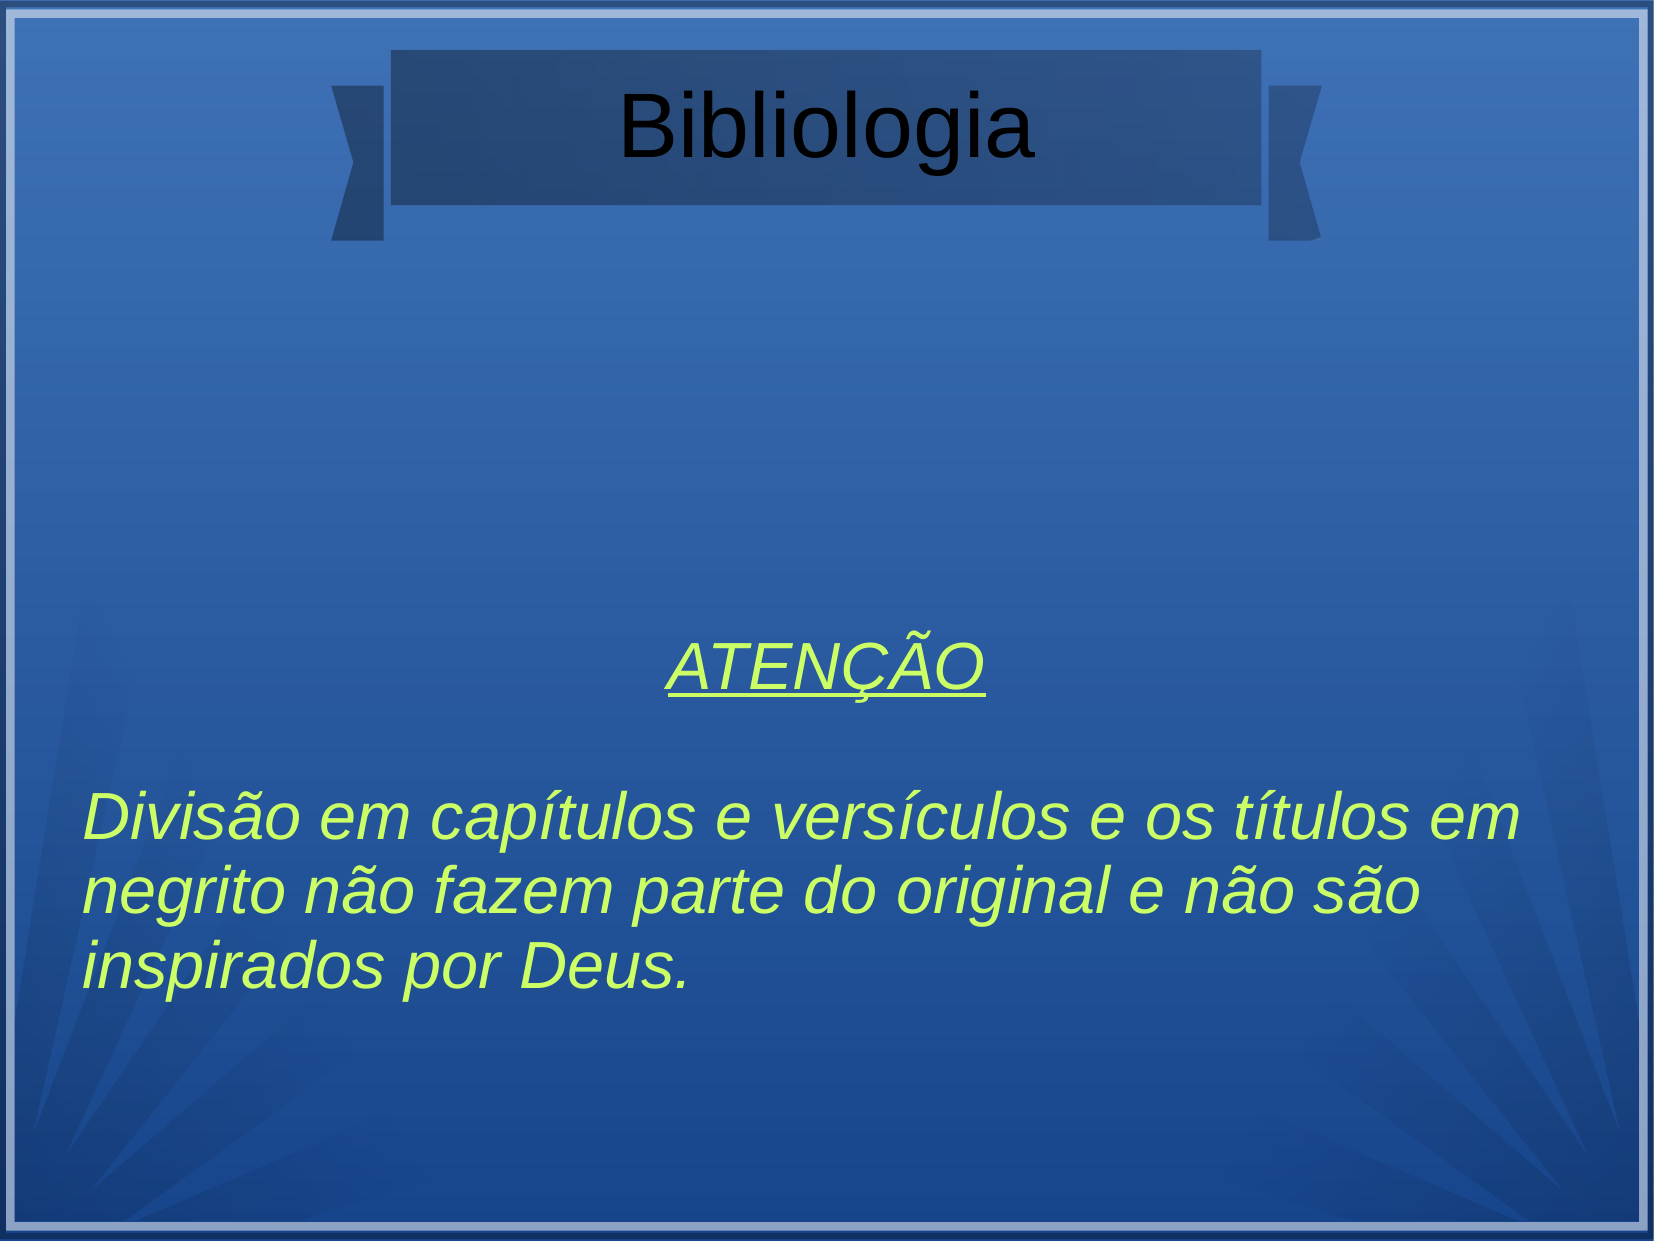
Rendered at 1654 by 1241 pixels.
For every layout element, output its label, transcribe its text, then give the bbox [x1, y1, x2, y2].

subtitle ATENÇÃO Divisão em capítulos e versículos e os títulos em negrito não fazem parte do original e não são inspirados por Deus. [82, 299, 1571, 1241]
title Bibliologia [389, 47, 1264, 205]
